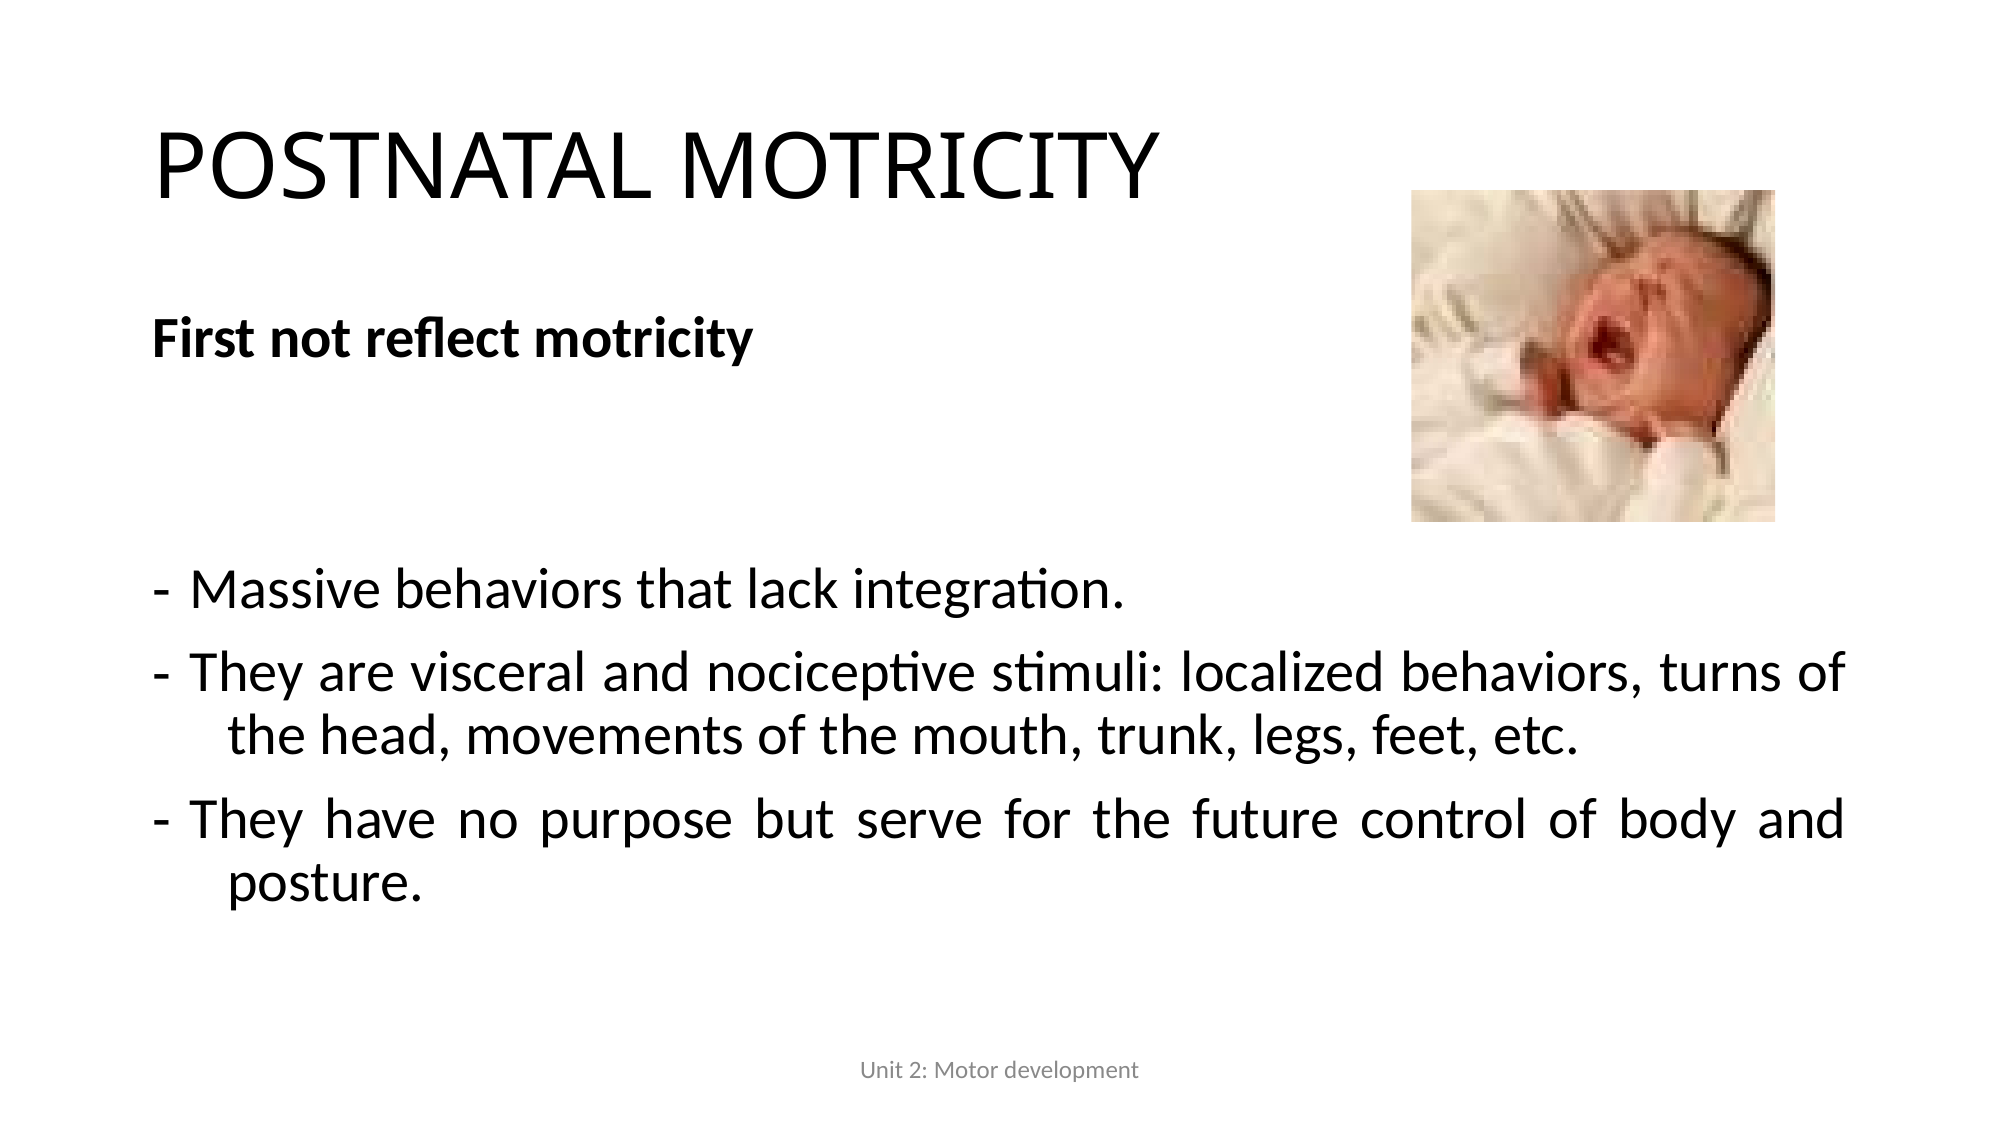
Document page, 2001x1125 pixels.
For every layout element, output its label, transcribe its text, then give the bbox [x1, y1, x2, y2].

text_box Unit 2: Motor development [662, 1042, 1338, 1103]
title POSTNATAL MOTRICITY [137, 59, 1863, 278]
text_box [1411, 191, 1775, 522]
list First not reflect motricity Massive behaviors that lack integration. They are visceral and nociceptive stimuli: localized behaviors, turns of the head, movements of the mouth, trunk, legs, feet, etc. They have no purpose but serve for the future control of body and posture. [137, 299, 1863, 1014]
